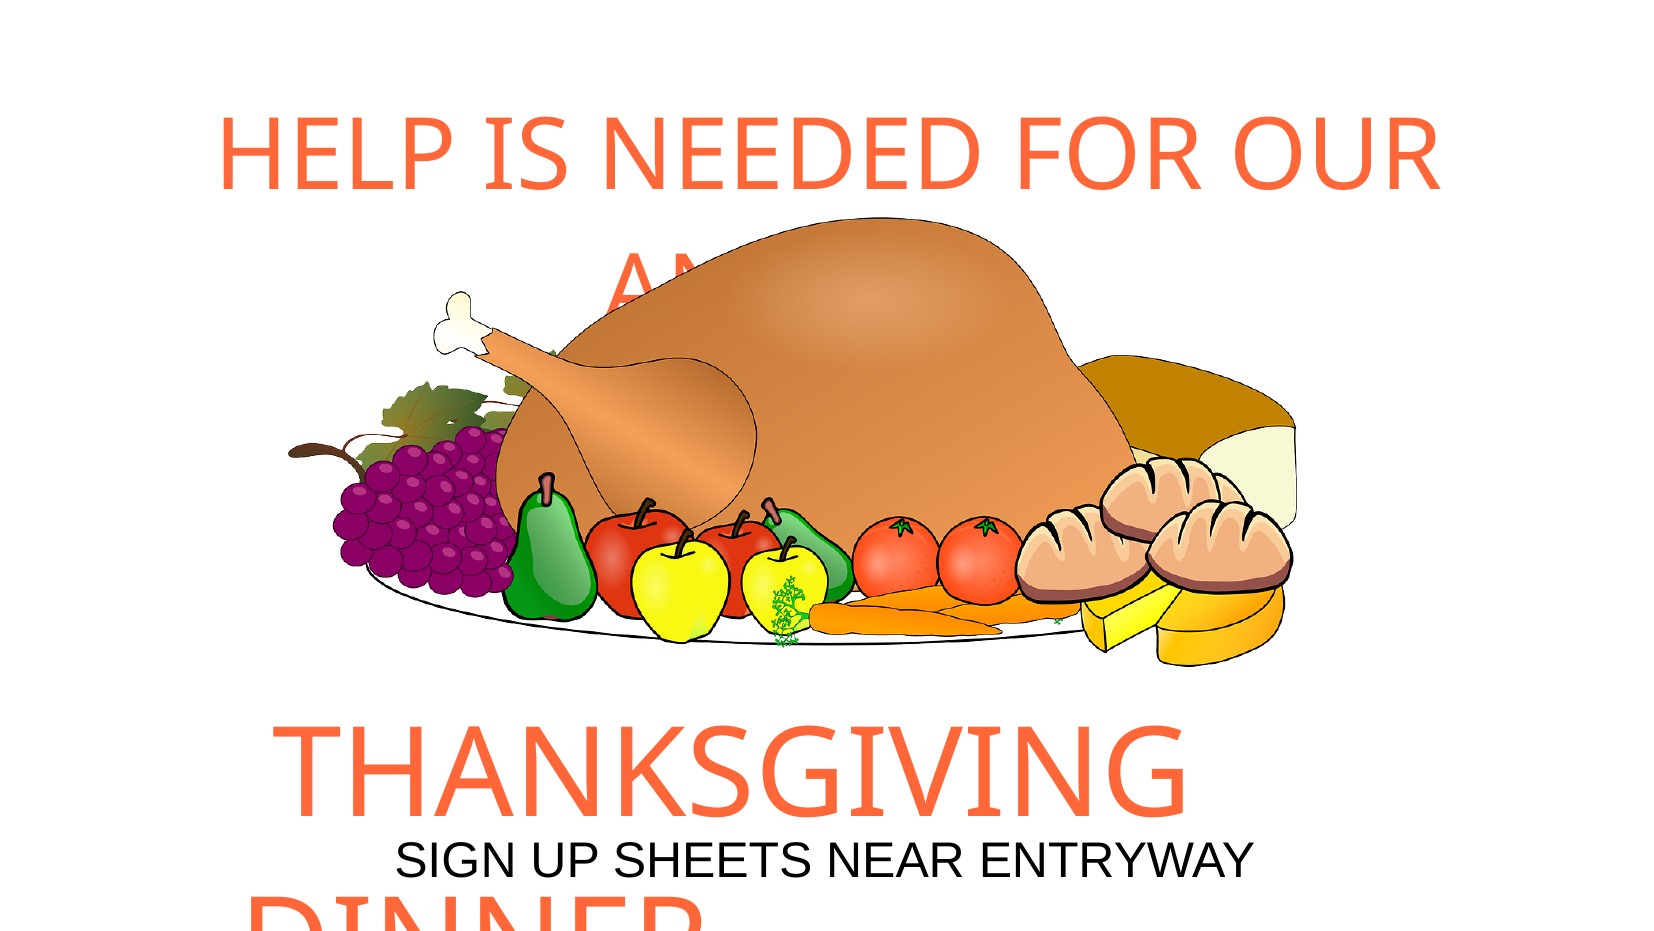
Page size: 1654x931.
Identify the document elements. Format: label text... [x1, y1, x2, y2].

picture [288, 189, 1297, 675]
text_box THANKSGIVING DINNER [225, 675, 1463, 815]
text_box SIGN UP SHEETS NEAR ENTRYWAY [262, 825, 1388, 896]
text_box HELP IS NEEDED FOR OUR ANNUAL [86, 75, 1550, 190]
